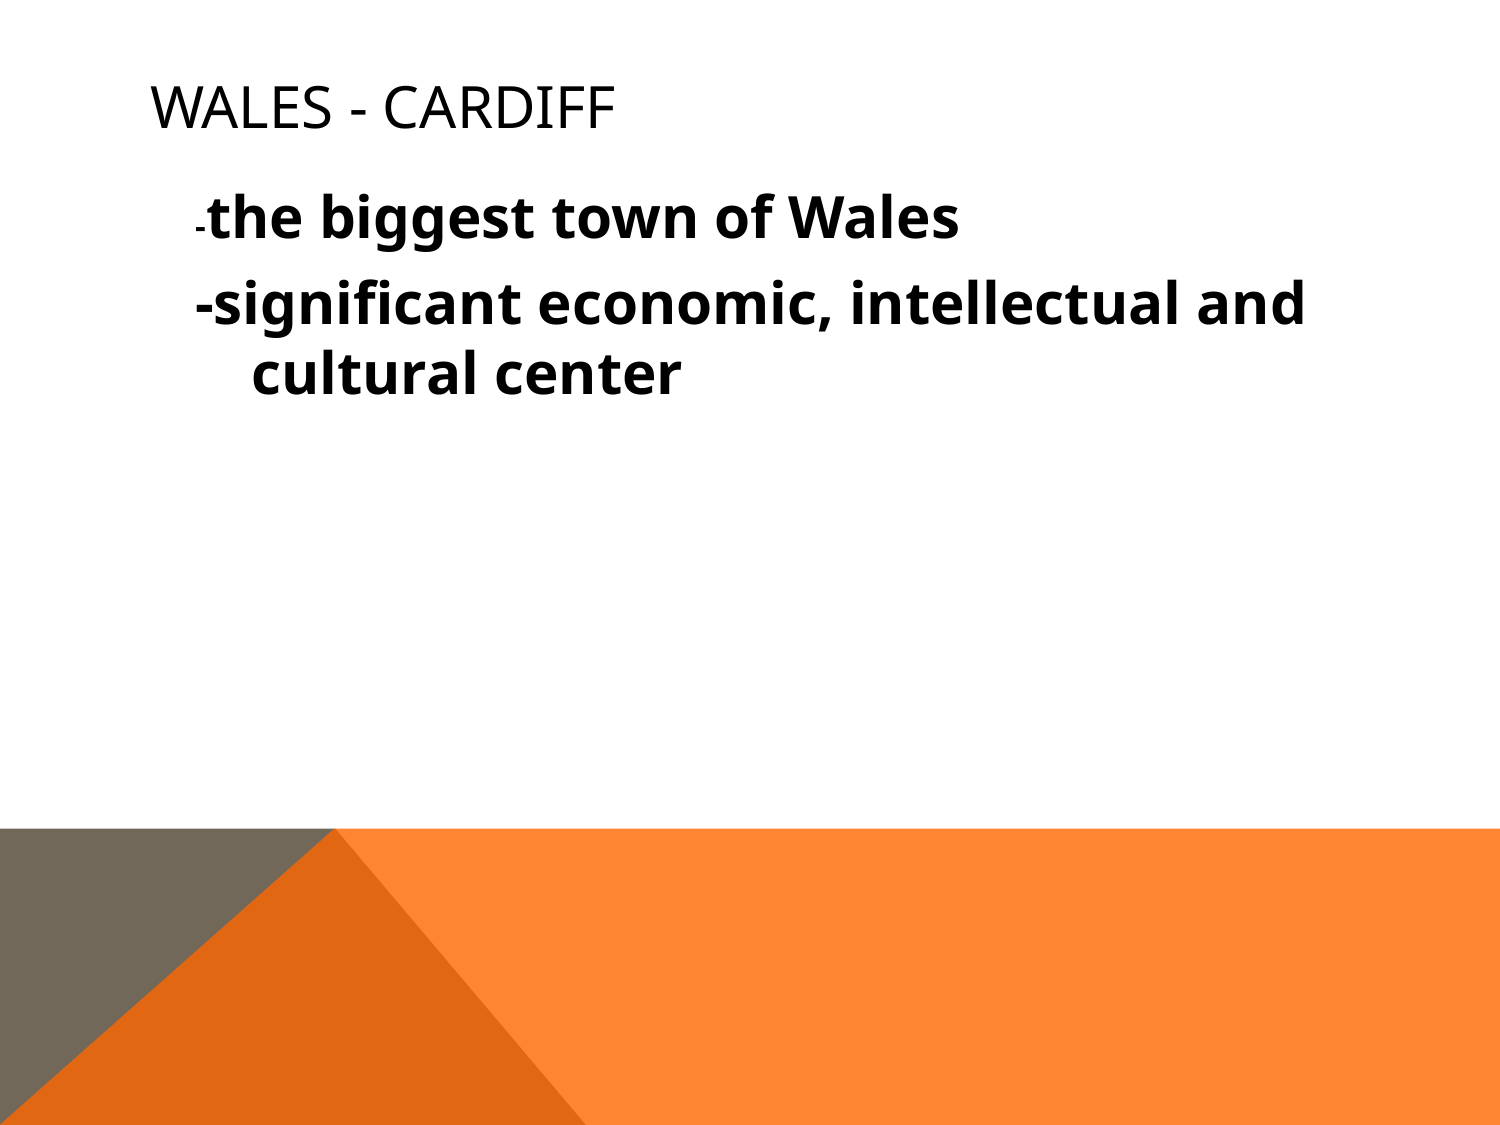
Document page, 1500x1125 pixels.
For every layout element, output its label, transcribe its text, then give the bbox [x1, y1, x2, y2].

title Wales - cardiff [135, 60, 1369, 150]
list -the biggest town of Wales -significant economic, intellectual and cultural center [123, 172, 1358, 760]
